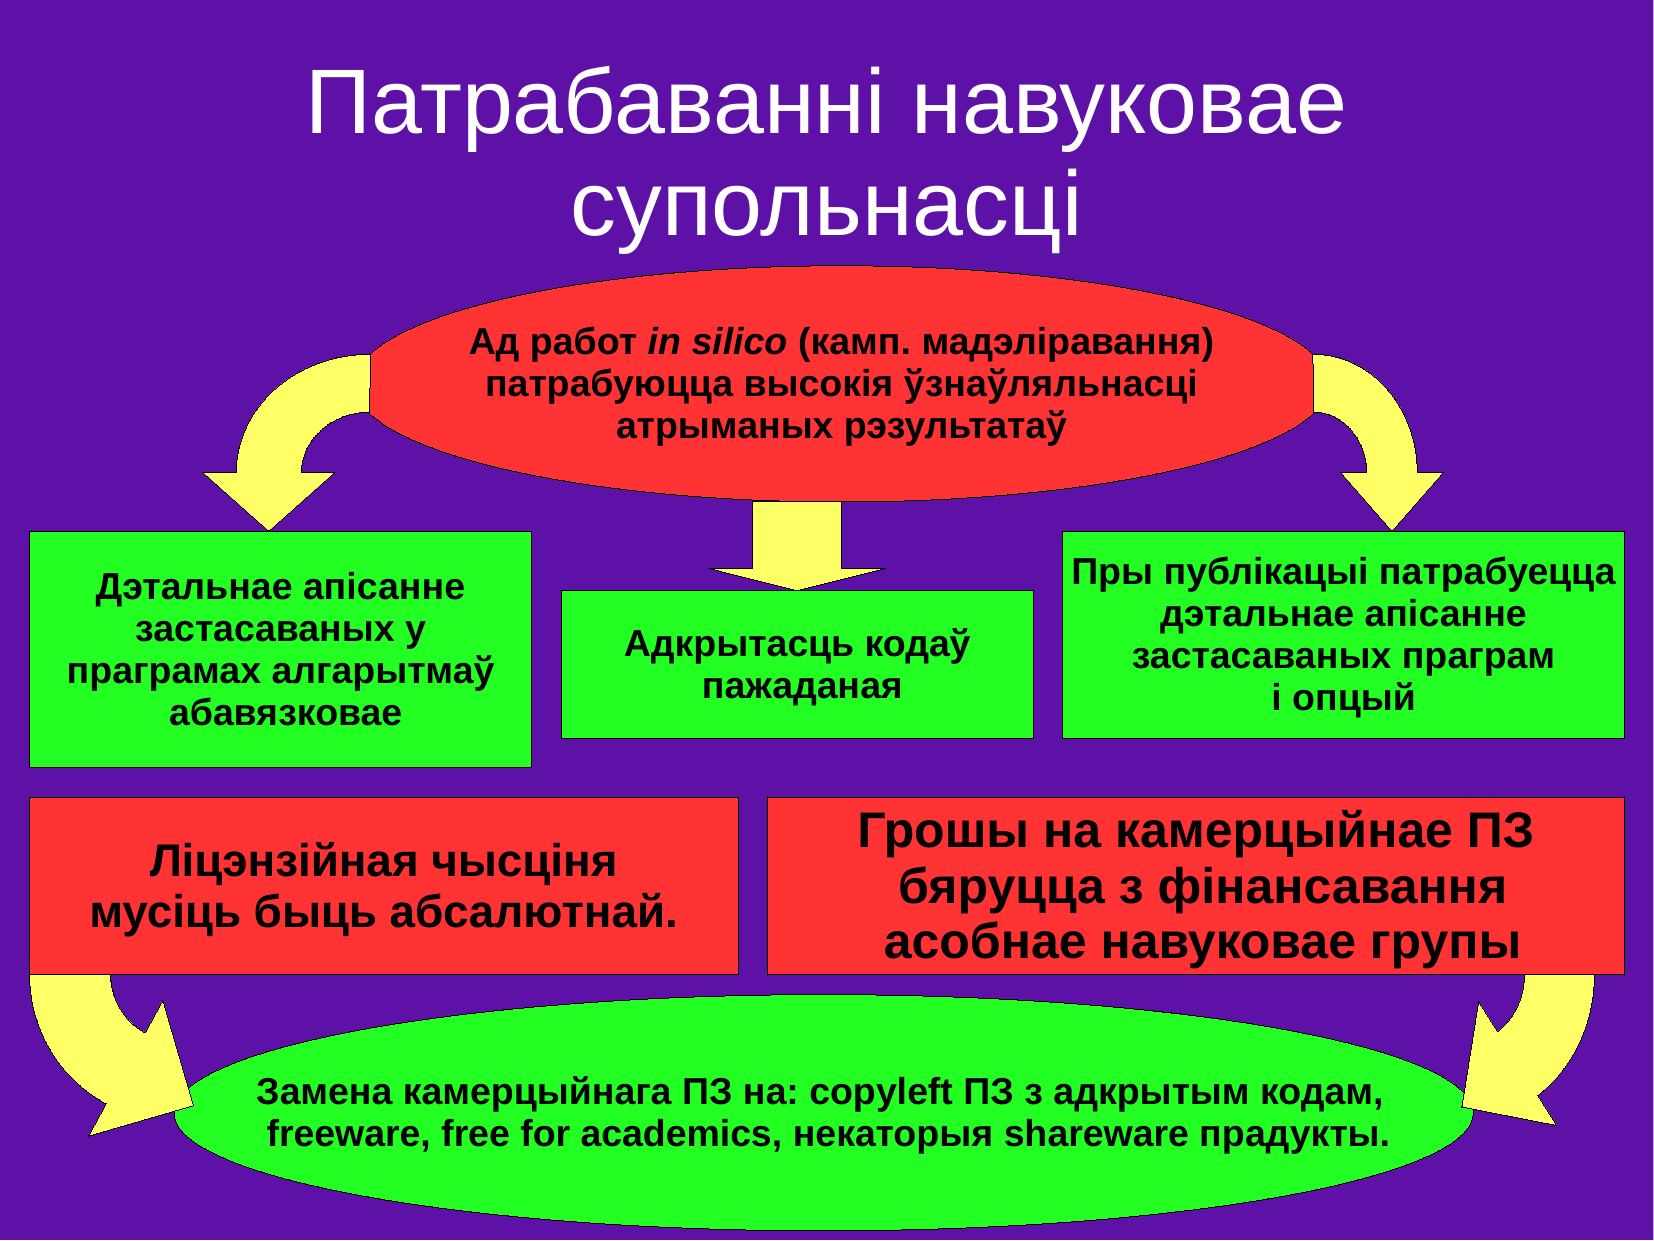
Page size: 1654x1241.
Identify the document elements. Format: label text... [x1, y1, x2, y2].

text_box Грошы на камерцыйнае ПЗ бяруцца з фінансавання асобнае навуковае групы [767, 797, 1625, 975]
text_box [29, 974, 194, 1137]
text_box Пры публікацыі патрабуецца дэтальнае апісанне застасаваных праграм і опцый [1062, 531, 1625, 739]
text_box Ліцэнзійная чысціня мусіць быць абсалютнай. [29, 797, 739, 975]
text_box [1312, 354, 1444, 531]
text_box Ад работ in silico (камп. мадэліравання) патрабуюцца высокія ўзнаўляльнасці атрыманых рэзультатаў [369, 265, 1314, 502]
text_box Адкрытасць кодаў пажаданая [561, 590, 1034, 739]
text_box [202, 354, 371, 531]
text_box [1461, 974, 1595, 1126]
title Патрабаванні навуковае супольнасці [82, 50, 1571, 256]
text_box Замена камерцыйнага ПЗ на: copyleft ПЗ з адкрытым кодам, freeware, free for academics, некаторыя shareware прадукты. [174, 994, 1474, 1231]
text_box Дэтальнае апісанне застасаваных у праграмах алгарытмаў абавязковае [29, 531, 532, 768]
text_box [708, 501, 886, 591]
